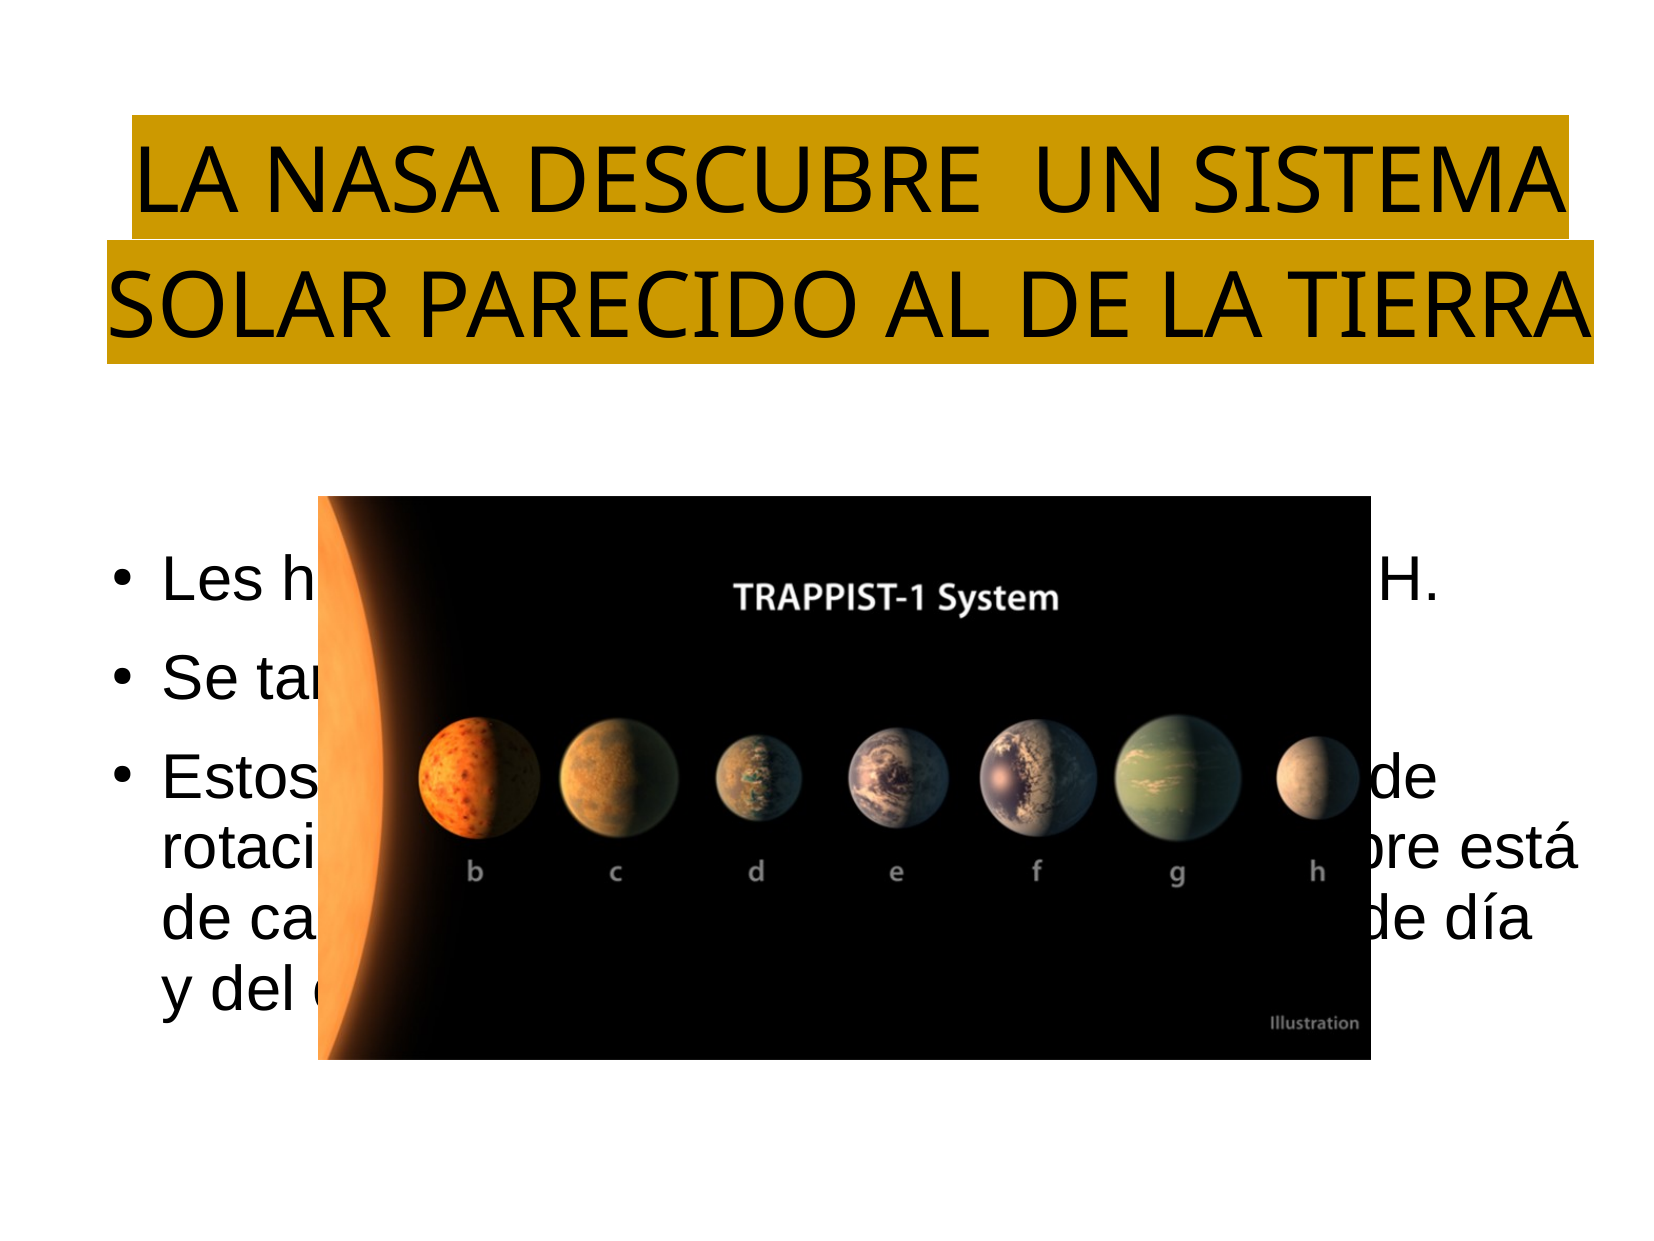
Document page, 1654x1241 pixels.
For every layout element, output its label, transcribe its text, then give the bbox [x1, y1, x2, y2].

picture [318, 496, 1371, 1060]
title LA NASA DESCUBRE UN SISTEMA SOLAR PARECIDO AL DE LA TIERRA [47, 8, 1654, 471]
list Les han nombrado como B, C, D, E, F, G y H. Se tarda 200 años/luz en llegar. Estos exoplanetas carecen de movimiento de rotación, por lo que uno de sus lados siempre está de cara a su sol, de un lado sería siempre de día y del otro, siempre sería de noche [1371, 543, 1583, 1028]
list Les han nombrado como B, C, D, E, F, G y H. Se tarda 200 años/luz en llegar. Estos exoplanetas carecen de movimiento de rotación, por lo que uno de sus lados siempre está de cara a su sol, de un lado sería siempre de día y del otro, siempre sería de noche [94, 543, 318, 1028]
